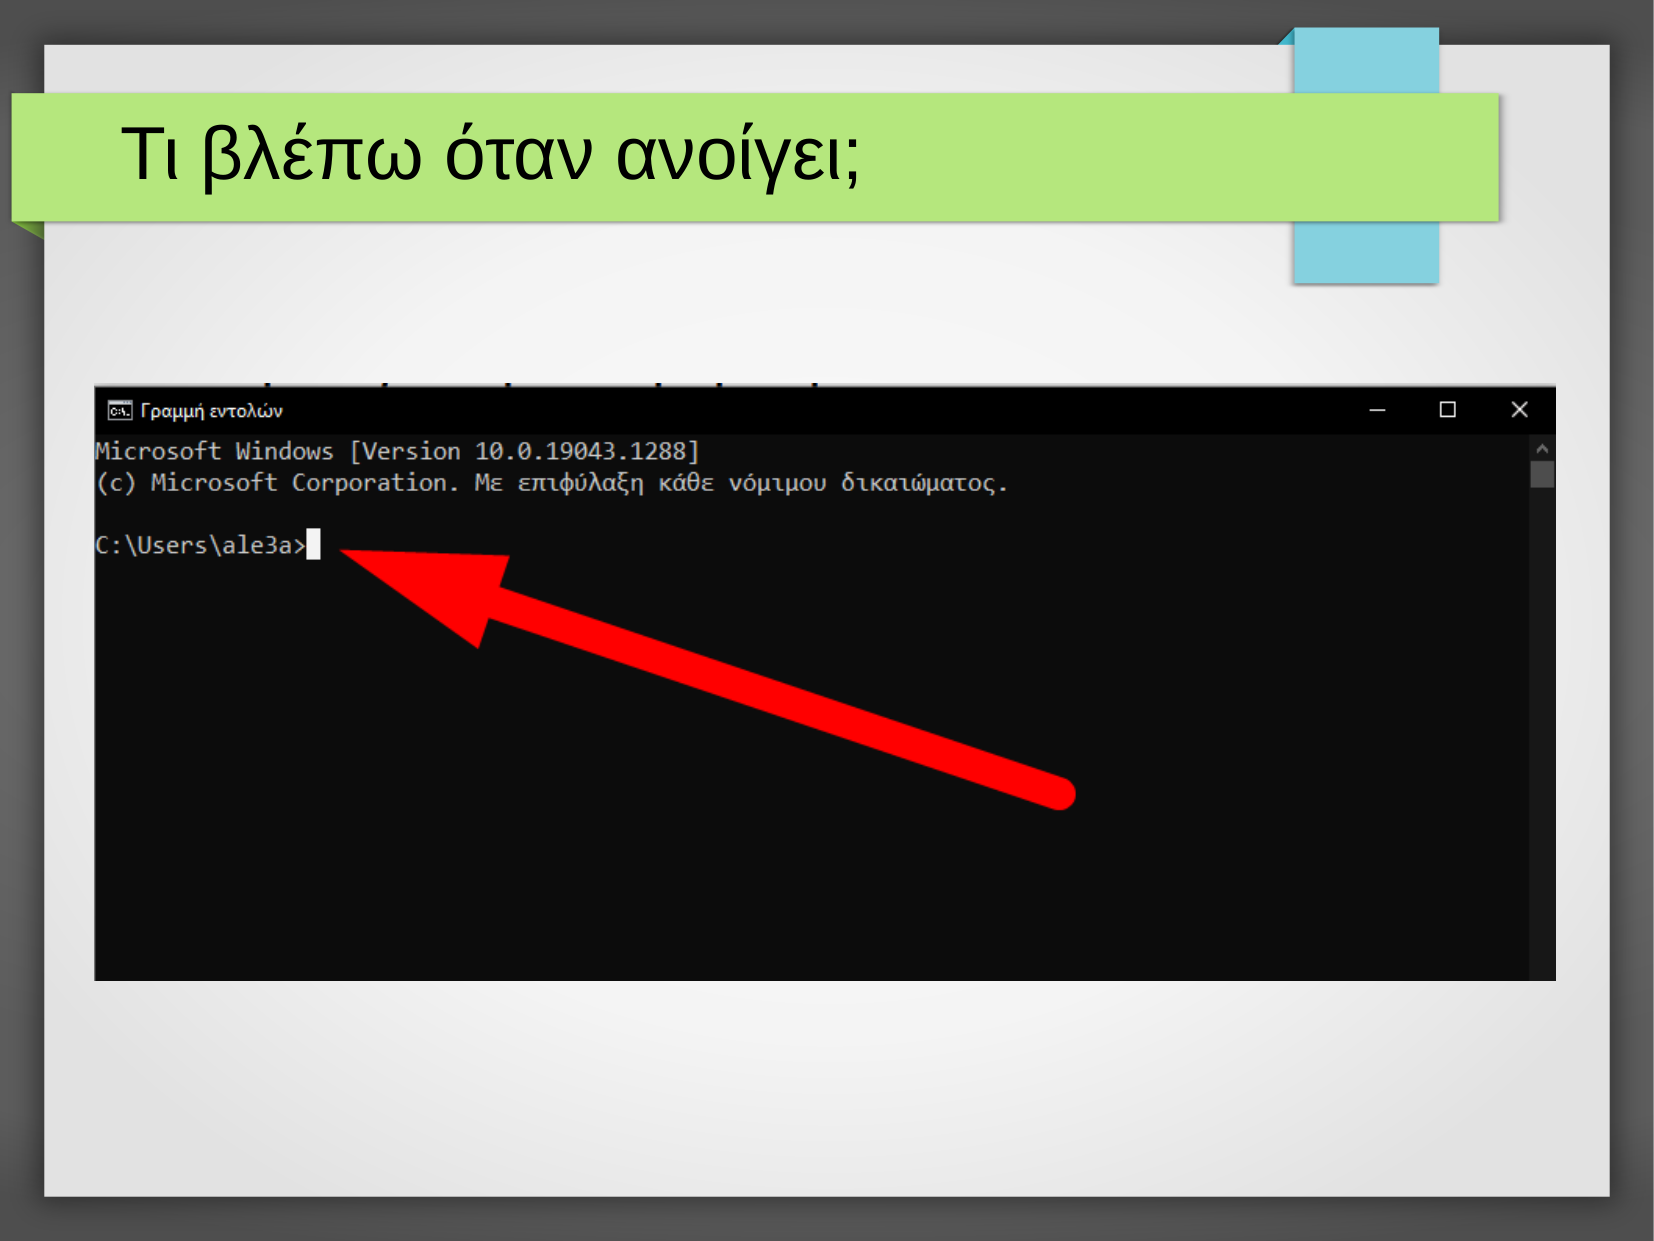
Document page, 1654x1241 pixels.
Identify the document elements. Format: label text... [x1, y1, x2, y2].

picture [0, 0, 1654, 1241]
title Τι βλέπω όταν ανοίγει; [82, 94, 1264, 213]
